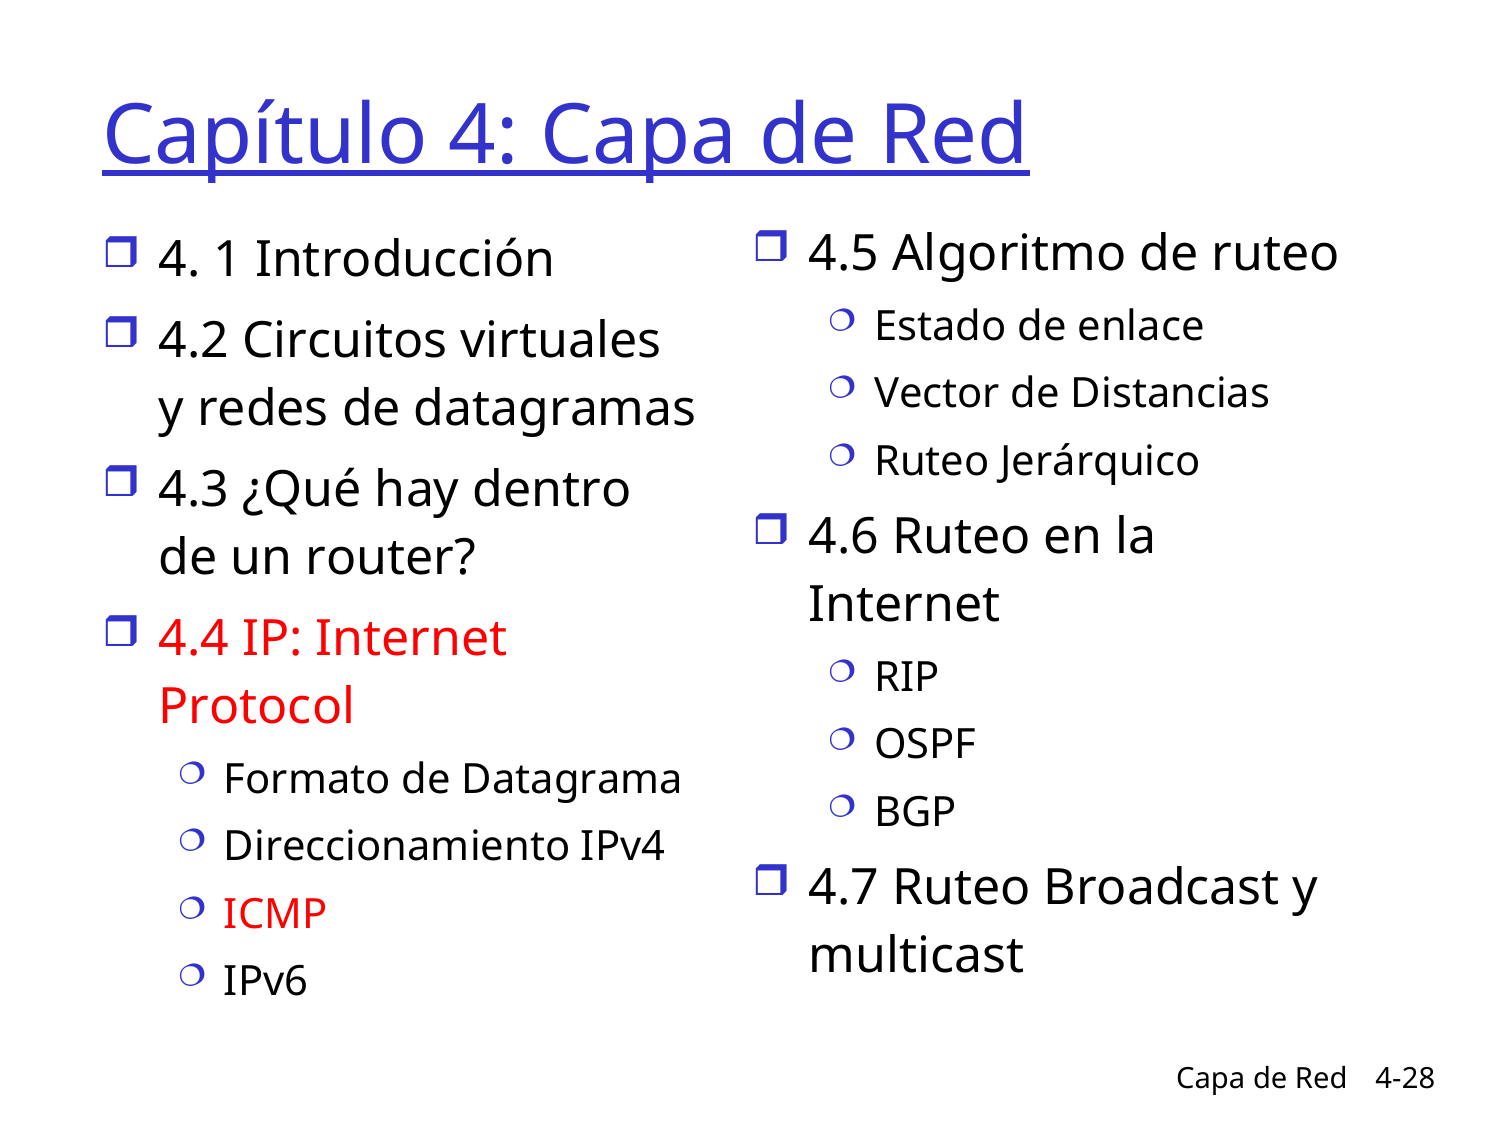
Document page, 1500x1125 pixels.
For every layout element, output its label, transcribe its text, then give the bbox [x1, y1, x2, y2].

title Capítulo 4: Capa de Red [87, 37, 1363, 225]
list 4.5 Algoritmo de ruteo Estado de enlace Vector de Distancias Ruteo Jerárquico 4.6 Ruteo en la Internet RIP OSPF BGP 4.7 Ruteo Broadcast y multicast [737, 209, 1363, 976]
list 4. 1 Introducción 4.2 Circuitos virtuales y redes de datagramas 4.3 ¿Qué hay dentro de un router? 4.4 IP: Internet Protocol Formato de Datagrama Direccionamiento IPv4 ICMP IPv6 [87, 215, 713, 978]
